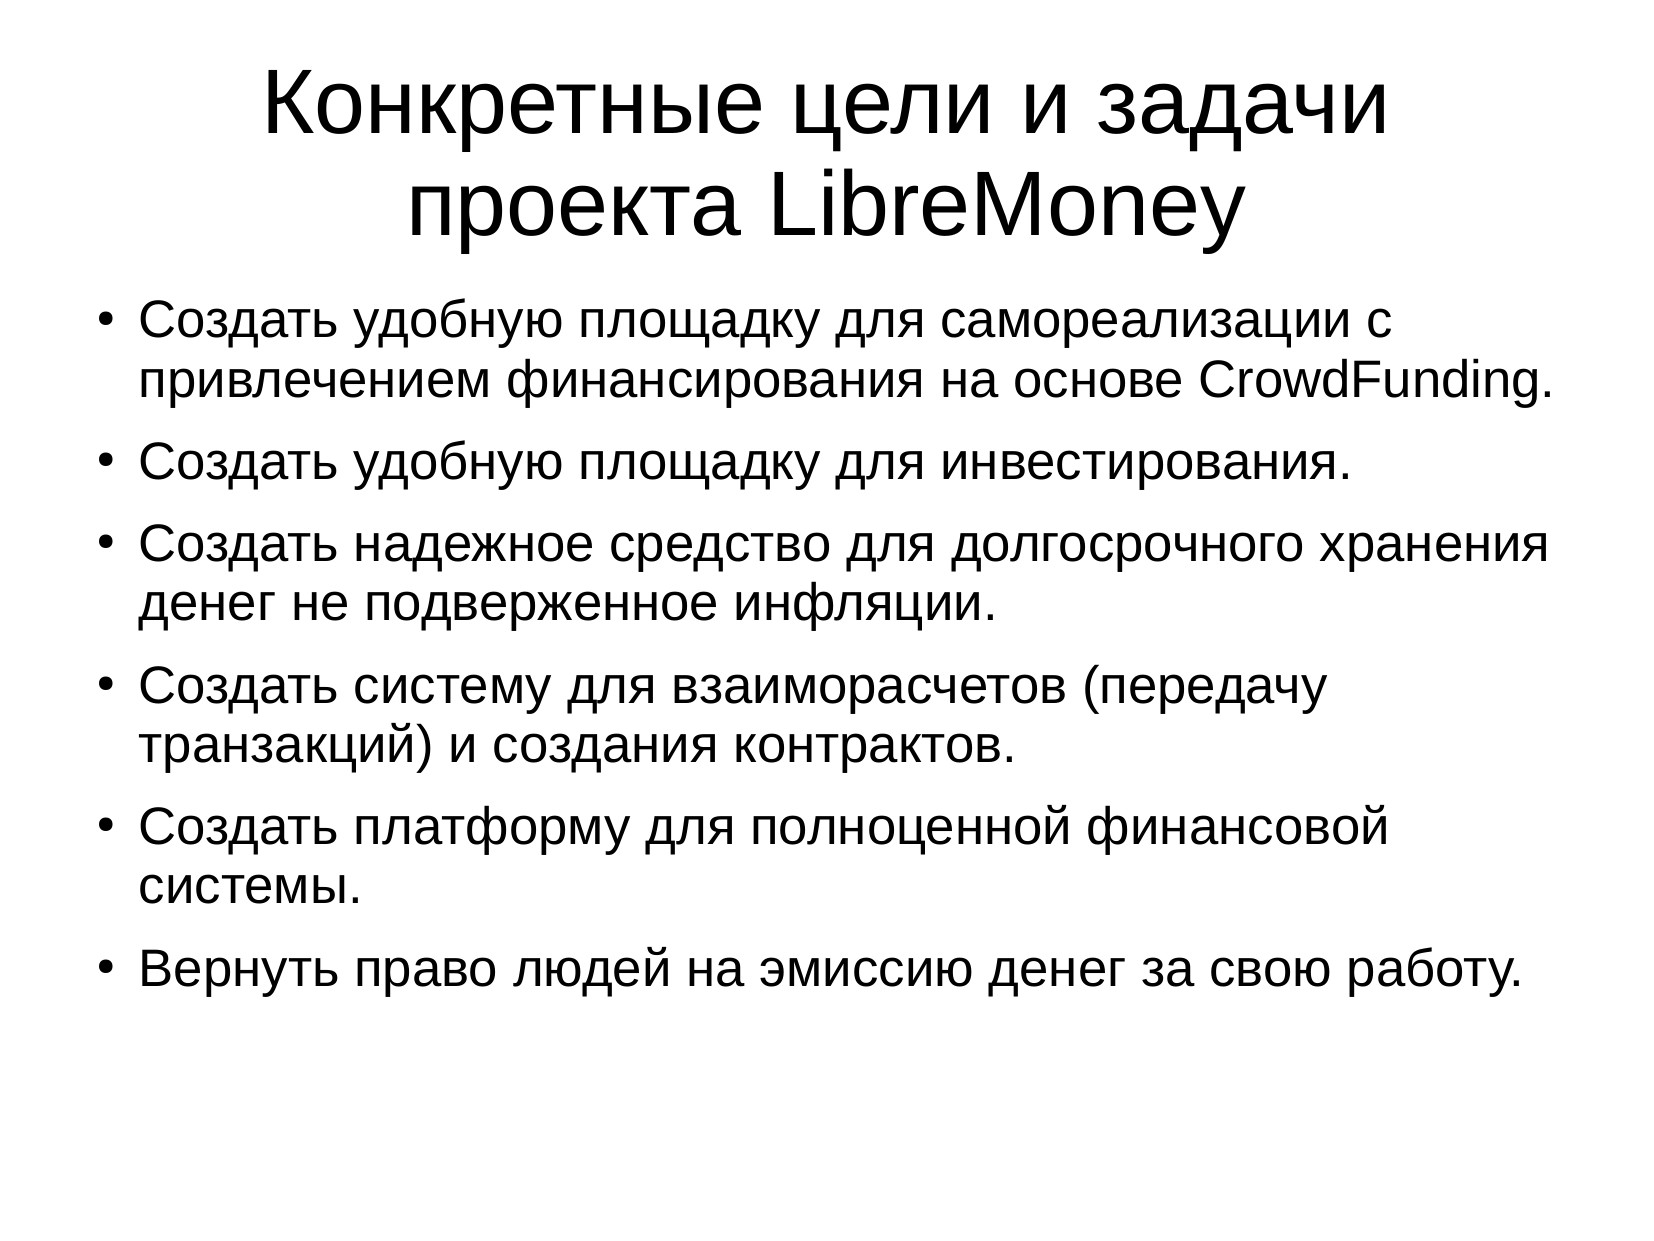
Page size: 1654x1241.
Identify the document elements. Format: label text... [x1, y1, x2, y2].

list Создать удобную площадку для самореализации с привлечением финансирования на основе CrowdFunding. Создать удобную площадку для инвестирования. Создать надежное средство для долгосрочного хранения денег не подверженное инфляции. Создать систему для взаиморасчетов (передачу транзакций) и создания контрактов. Создать платформу для полноценной финансовой системы. Вернуть право людей на эмиссию денег за свою работу. [82, 290, 1571, 1010]
title Конкретные цели и задачи проекта LibreMoney [82, 49, 1571, 257]
